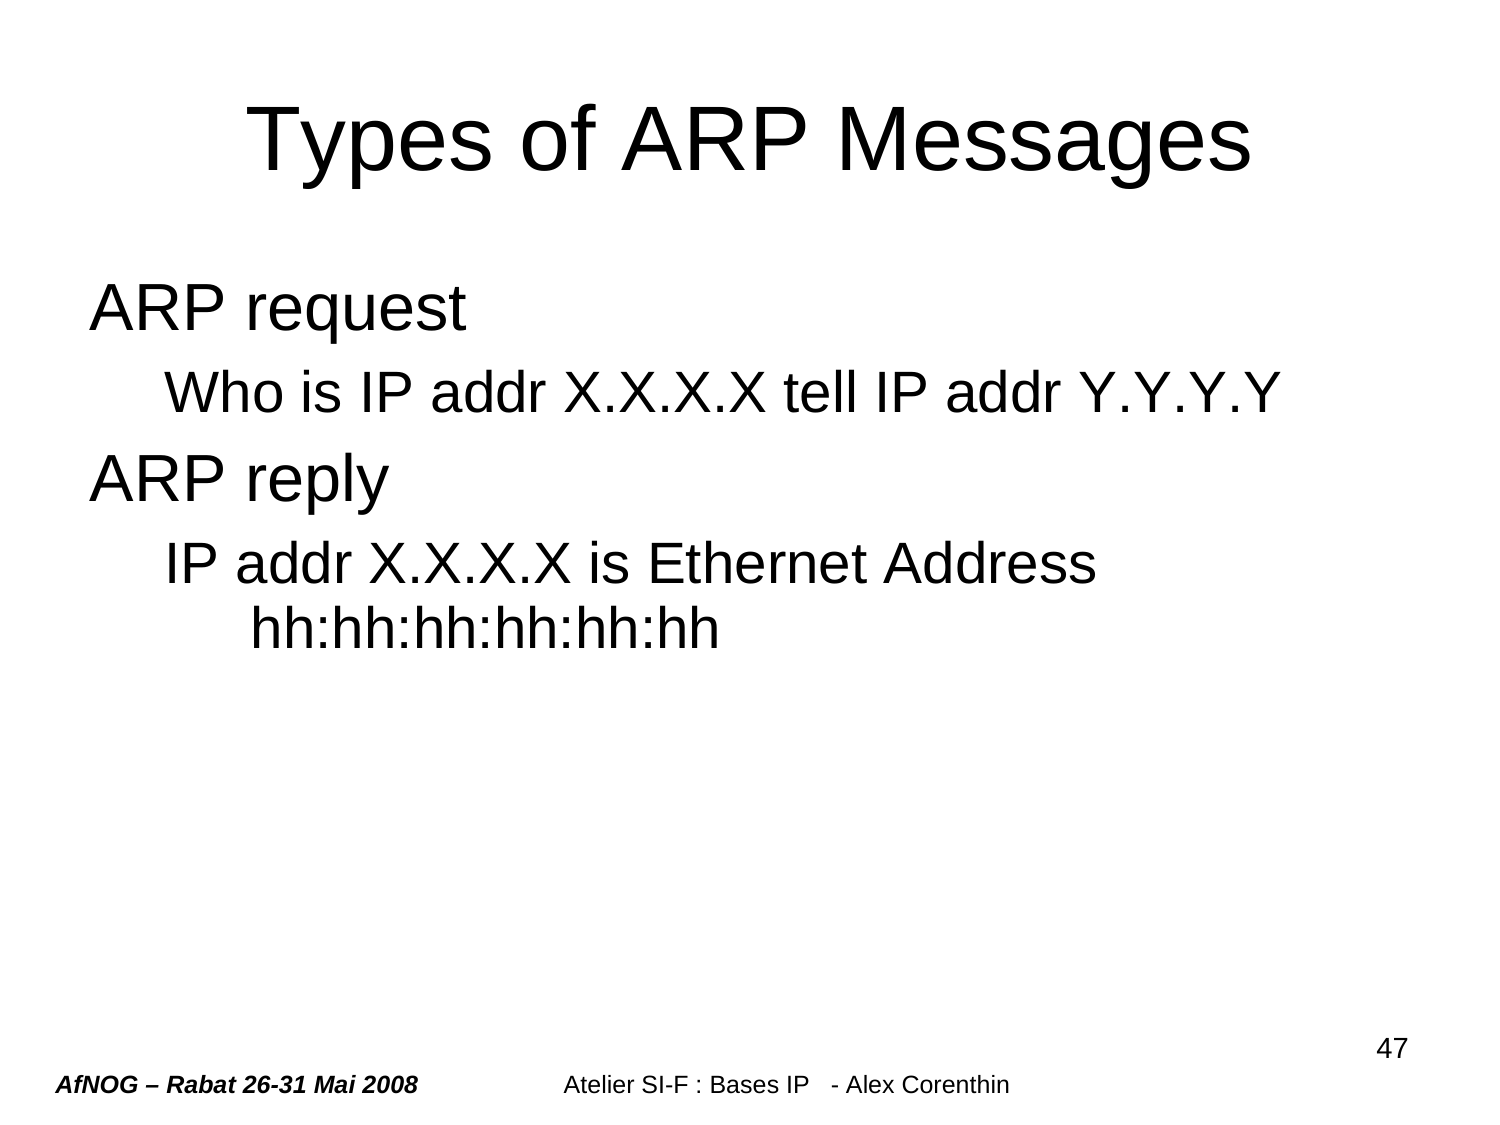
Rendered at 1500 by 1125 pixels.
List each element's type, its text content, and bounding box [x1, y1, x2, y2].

title Types of ARP Messages [75, 45, 1426, 233]
list ARP request Who is IP addr X.X.X.X tell IP addr Y.Y.Y.Y ARP reply IP addr X.X.X.X is Ethernet Address hh:hh:hh:hh:hh:hh [75, 262, 1426, 1006]
